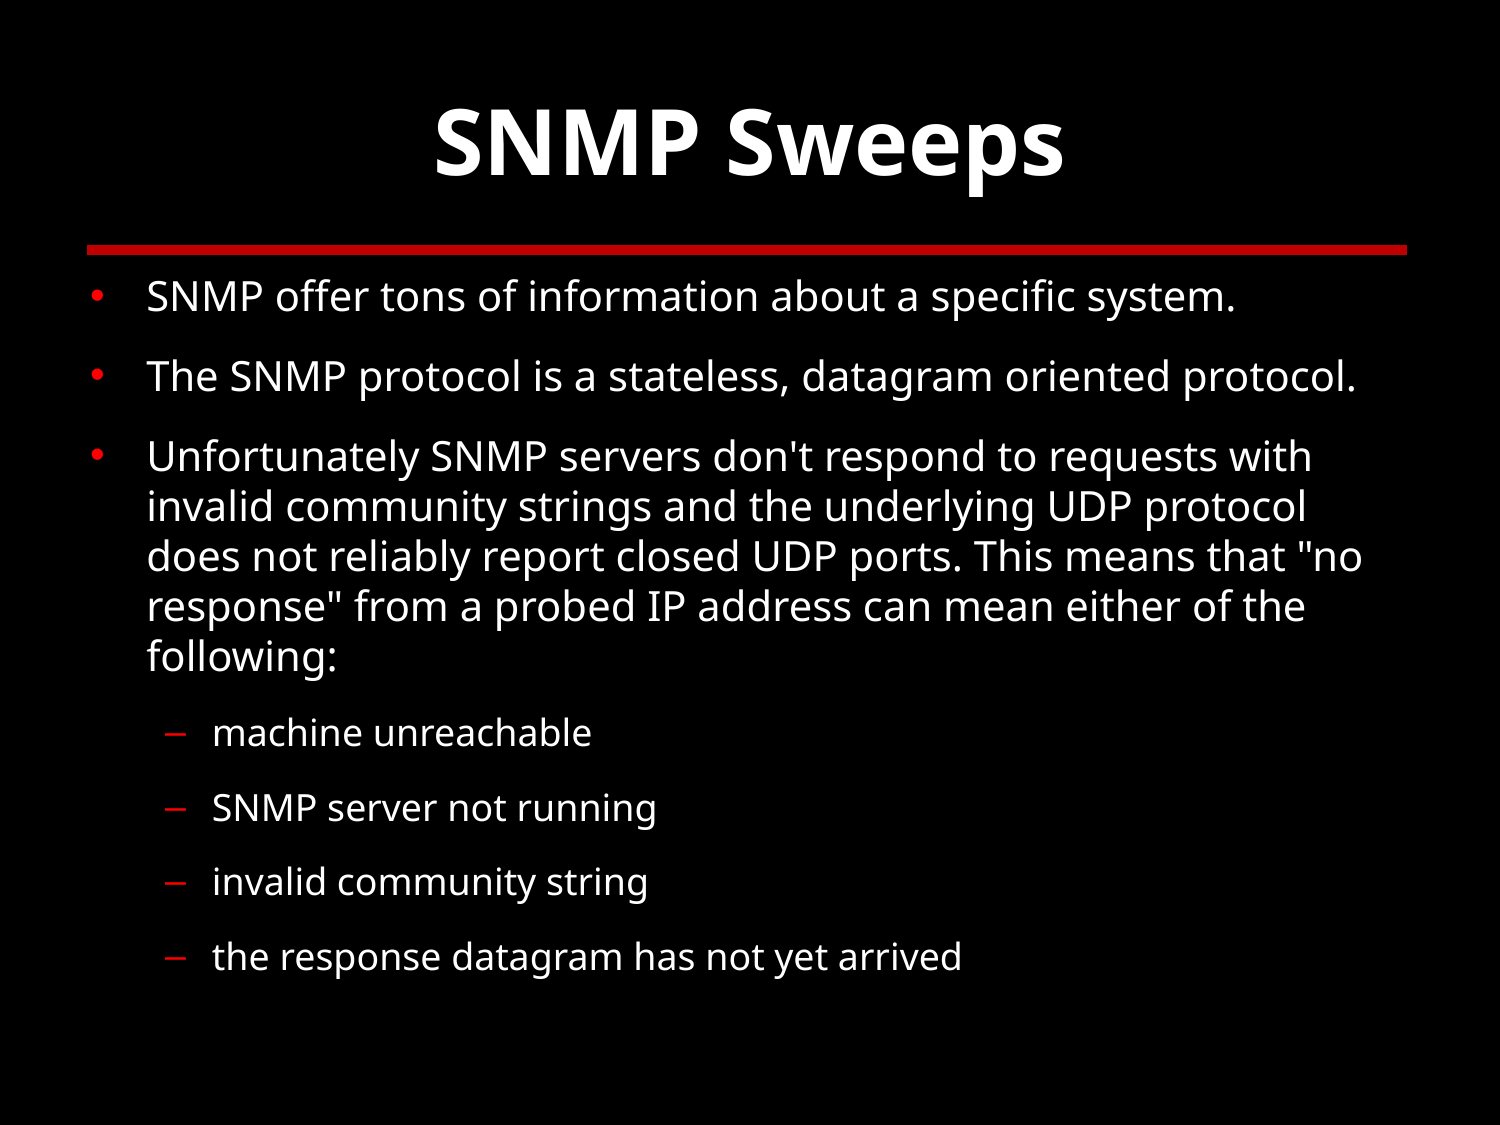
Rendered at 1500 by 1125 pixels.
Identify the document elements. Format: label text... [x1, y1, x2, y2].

list SNMP offer tons of information about a specific system. The SNMP protocol is a stateless, datagram oriented protocol. Unfortunately SNMP servers don't respond to requests with invalid community strings and the underlying UDP protocol does not reliably report closed UDP ports. This means that "no response" from a probed IP address can mean either of the following: machine unreachable SNMP server not running invalid community string the response datagram has not yet arrived [75, 262, 1425, 1005]
title SNMP Sweeps [75, 45, 1425, 233]
